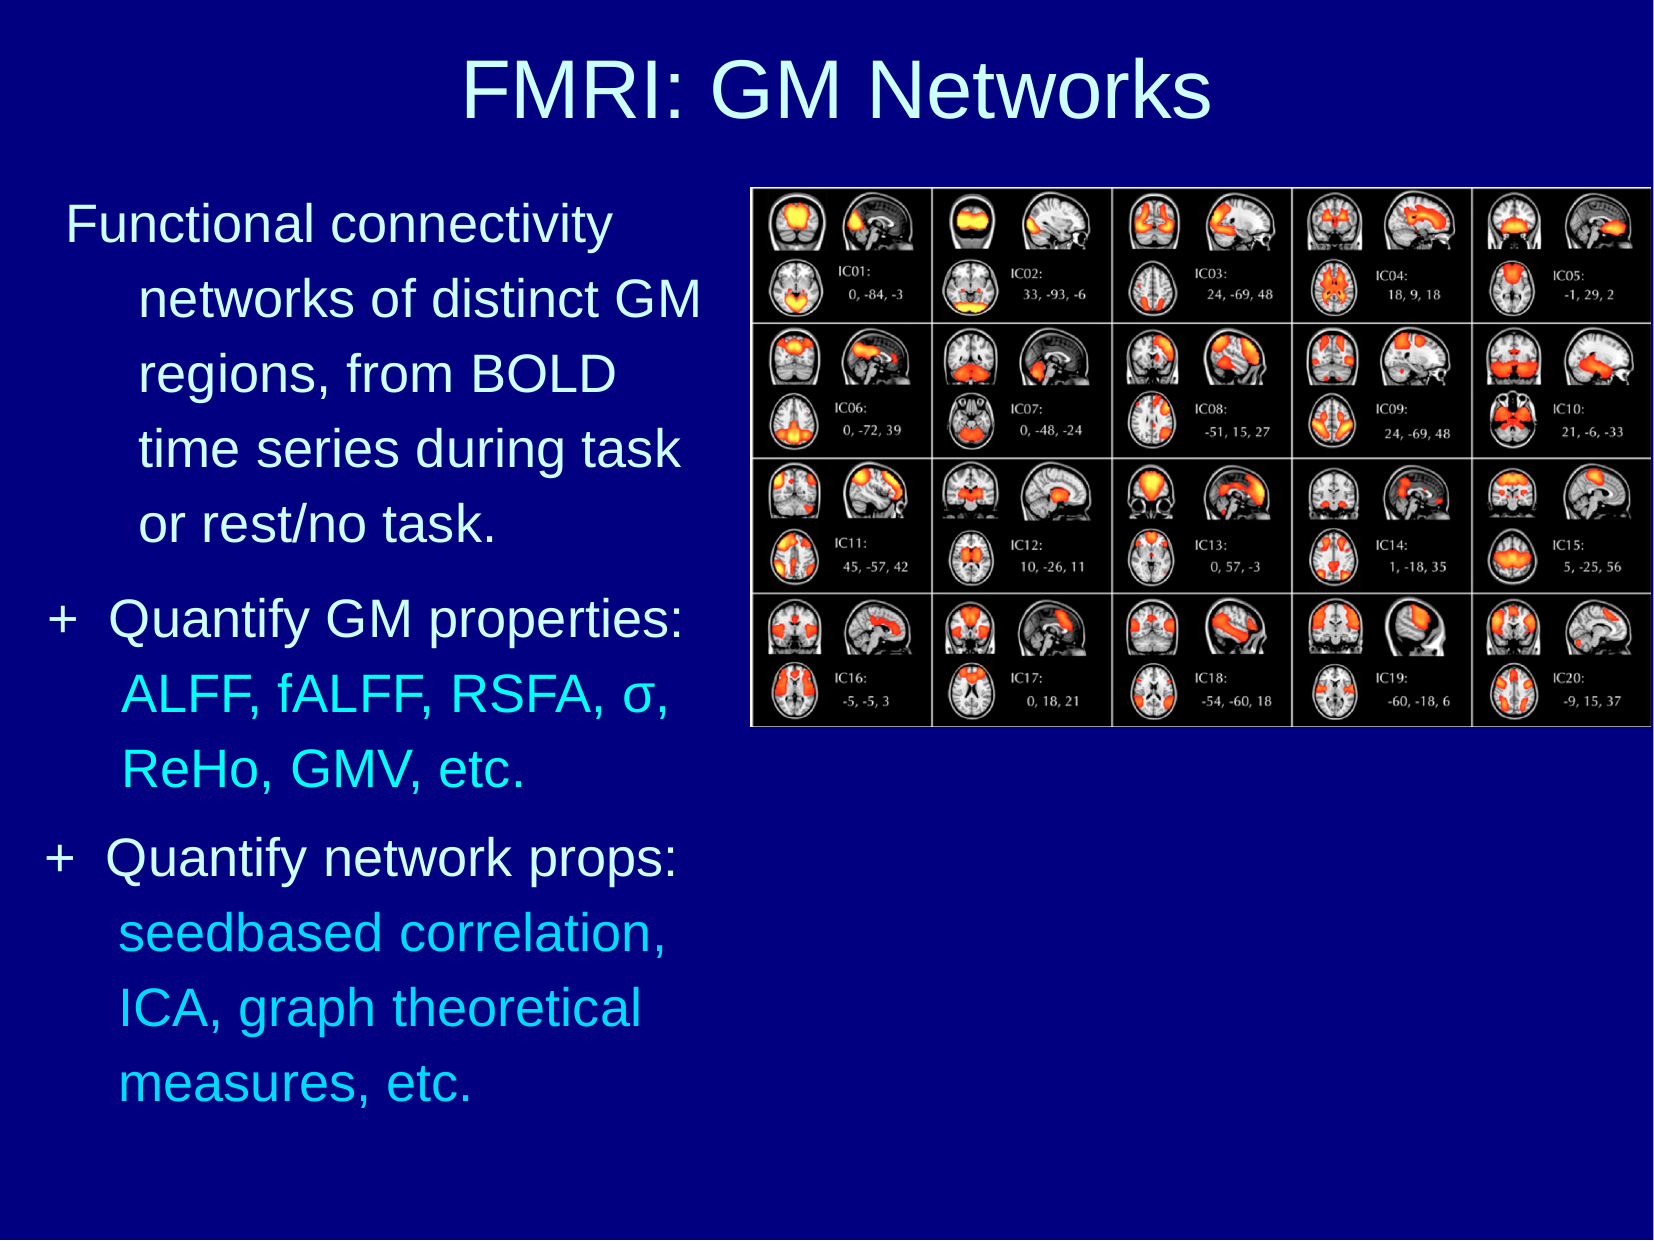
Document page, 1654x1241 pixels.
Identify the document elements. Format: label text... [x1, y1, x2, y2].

title FMRI: GM Networks [93, 6, 1582, 175]
picture [750, 187, 1651, 727]
text_box Functional connectivity networks of distinct GM regions, from BOLD time series during task or rest/no task. [50, 171, 717, 562]
text_box + Quantify GM properties: ALFF, fALFF, RSFA, σ, ReHo, GMV, etc. [32, 566, 699, 807]
text_box + Quantify network props: seedbased correlation, ICA, graph theoretical measures, etc. [29, 806, 693, 1121]
